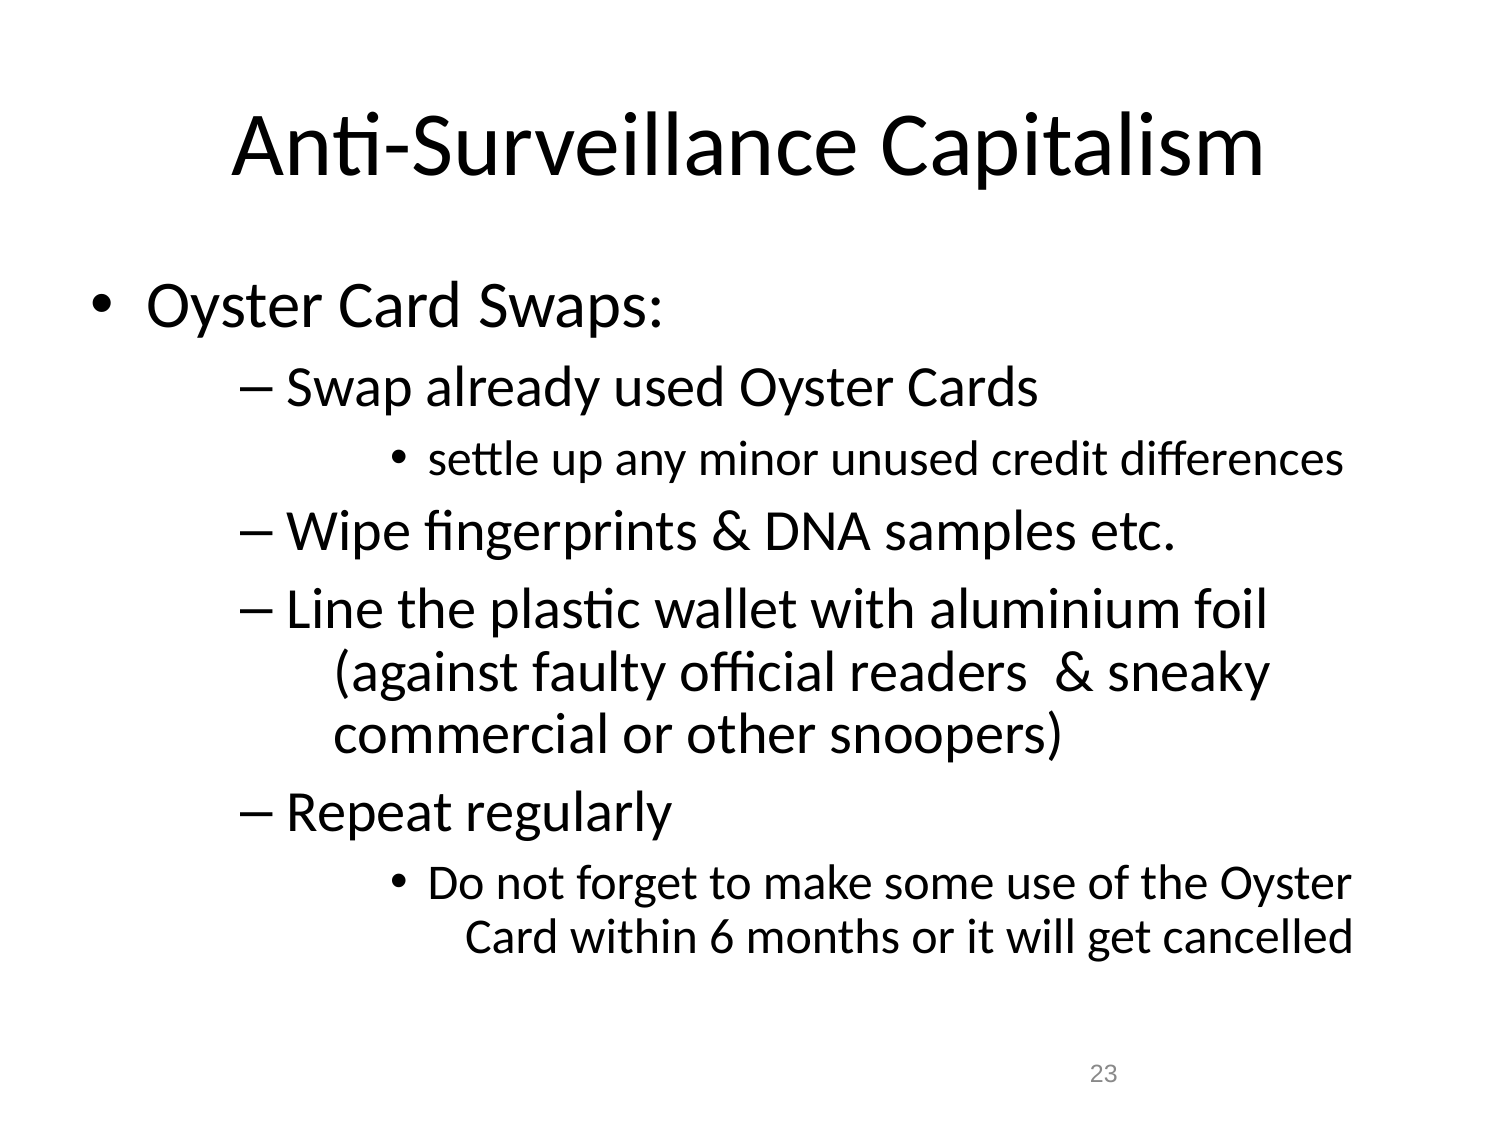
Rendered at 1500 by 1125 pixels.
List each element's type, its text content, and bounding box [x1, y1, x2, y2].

text_box 16 [1074, 1042, 1426, 1103]
list Oyster Card Swaps: Swap already used Oyster Cards settle up any minor unused credit differences Wipe fingerprints & DNA samples etc. Line the plastic wallet with aluminium foil (against faulty official readers & sneaky commercial or other snoopers) Repeat regularly Do not forget to make some use of the Oyster Card within 6 months or it will get cancelled [75, 262, 1426, 1005]
title Anti-Surveillance Capitalism [75, 45, 1426, 233]
